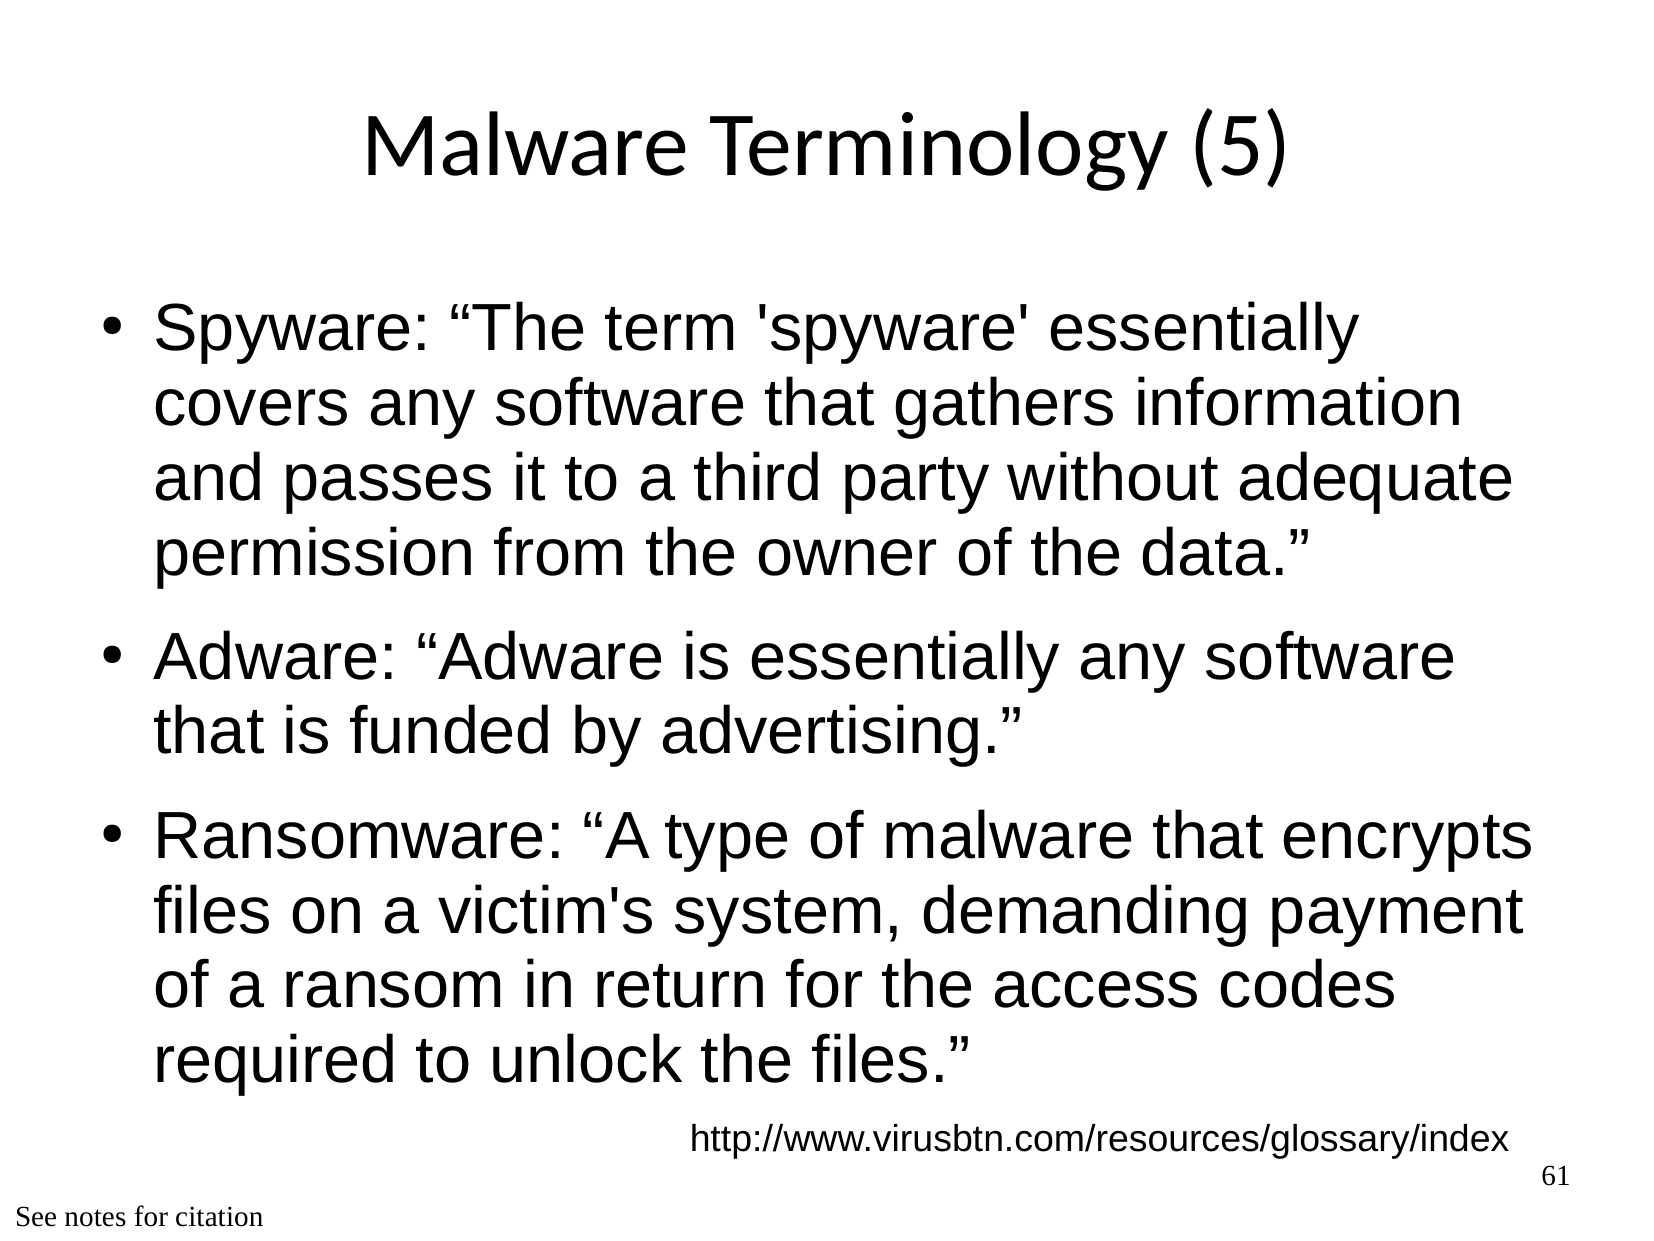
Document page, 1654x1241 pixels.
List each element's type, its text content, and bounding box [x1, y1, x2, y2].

text_box http://www.virusbtn.com/resources/glossary/index [675, 1110, 1526, 1167]
list Spyware: “The term 'spyware' essentially covers any software that gathers information and passes it to a third party without adequate permission from the owner of the data.” Adware: “Adware is essentially any software that is funded by advertising.” Ransomware: “A type of malware that encrypts files on a victim's system, demanding payment of a ransom in return for the access codes required to unlock the files.” [82, 290, 1576, 1126]
title Malware Terminology (5) [82, 49, 1571, 257]
